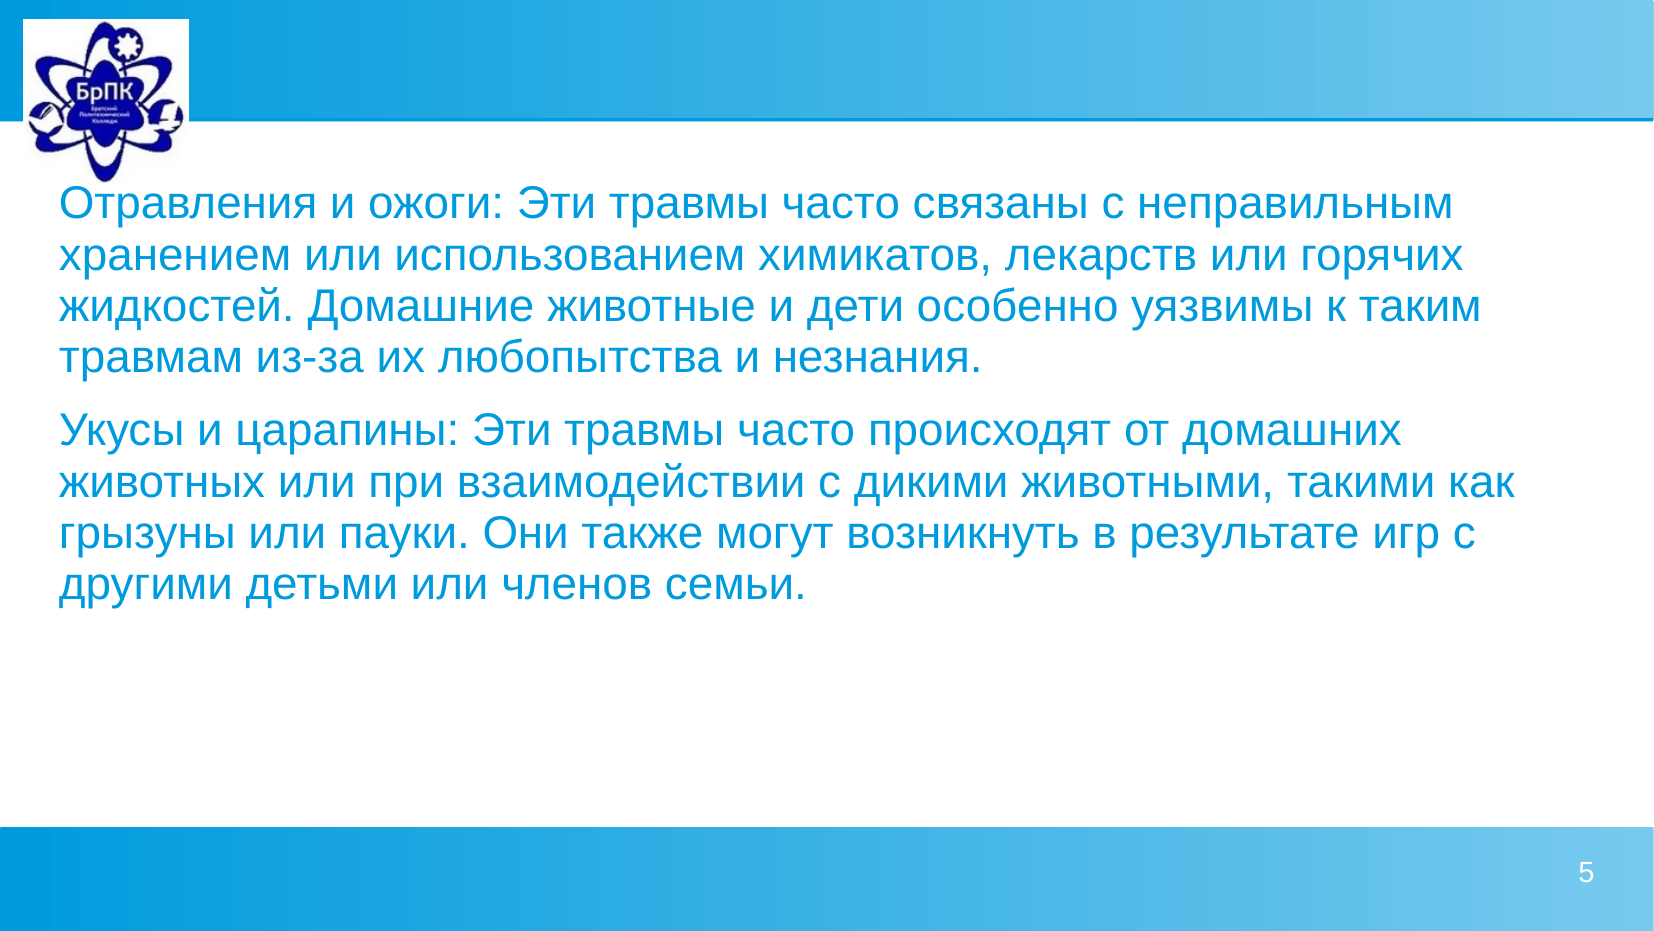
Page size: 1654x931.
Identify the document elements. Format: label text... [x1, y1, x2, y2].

picture [23, 20, 189, 185]
list Отравления и ожоги: Эти травмы часто связаны с неправильным хранением или использованием химикатов, лекарств или горячих жидкостей. Домашние животные и дети особенно уязвимы к таким травмам из-за их любопытства и незнания. Укусы и царапины: Эти травмы часто происходят от домашних животных или при взаимодействии с дикими животными, такими как грызуны или пауки. Они также могут возникнуть в результате игр с другими детьми или членов семьи. [59, 177, 1595, 768]
